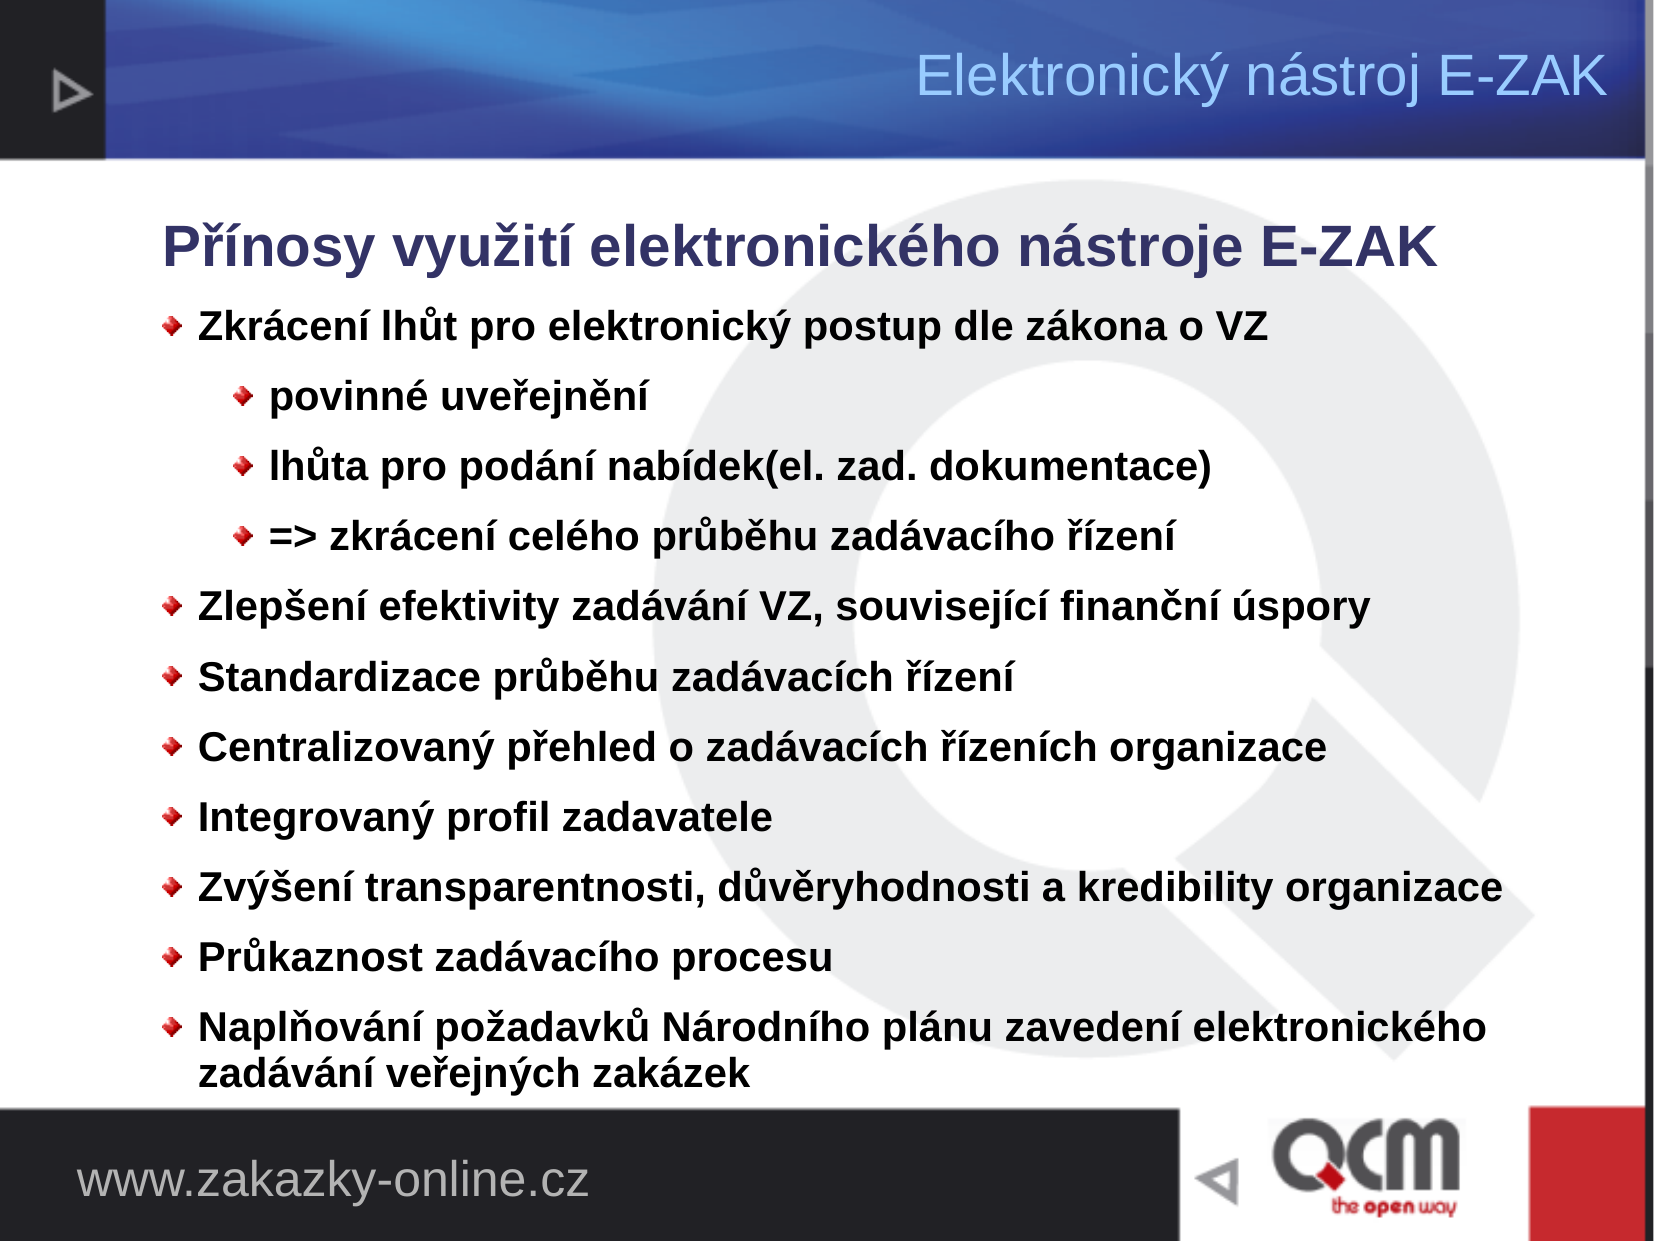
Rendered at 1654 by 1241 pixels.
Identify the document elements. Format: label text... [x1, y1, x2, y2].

text_box Přínosy využití elektronického nástroje E-ZAK Zkrácení lhůt pro elektronický postup dle zákona o VZ povinné uveřejnění lhůta pro podání nabídek(el. zad. dokumentace) => zkrácení celého průběhu zadávacího řízení Zlepšení efektivity zadávání VZ, související finanční úspory Standardizace průběhu zadávacích řízení Centralizovaný přehled o zadávacích řízeních organizace Integrovaný profil zadavatele Zvýšení transparentnosti, důvěryhodnosti a kredibility organizace Průkaznost zadávacího procesu Naplňování požadavků Národního plánu zavedení elektronického zadávání veřejných zakázek [147, 206, 1536, 1105]
picture [0, 0, 1654, 1241]
